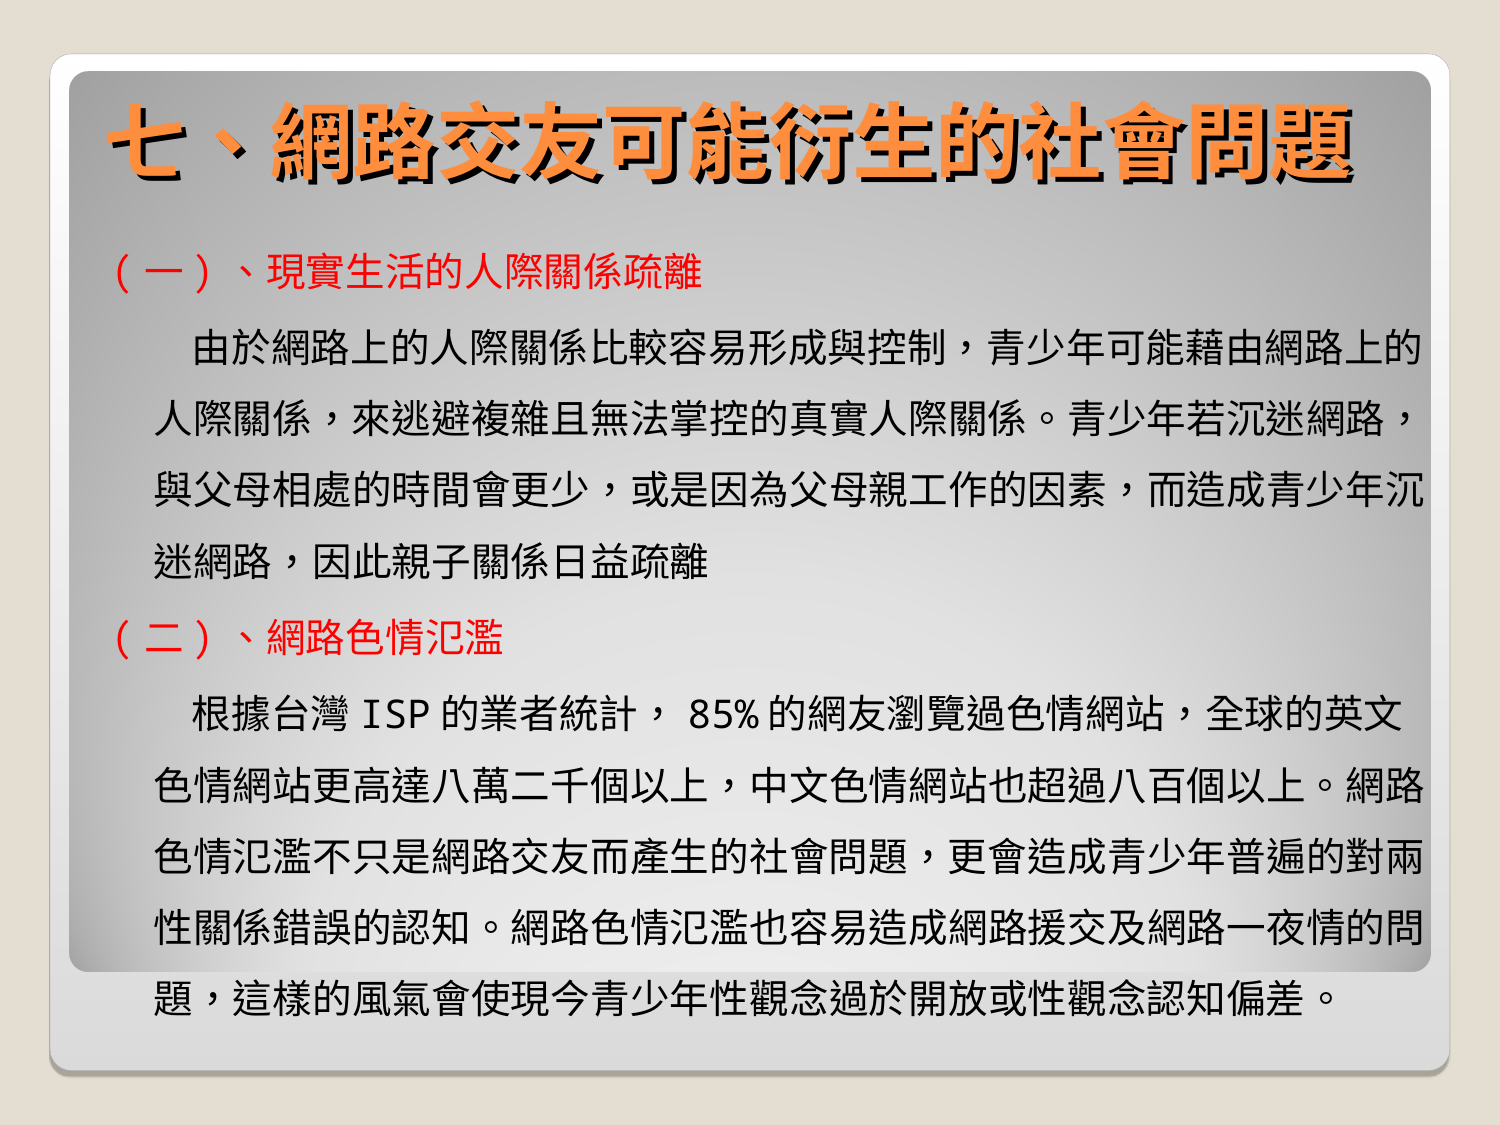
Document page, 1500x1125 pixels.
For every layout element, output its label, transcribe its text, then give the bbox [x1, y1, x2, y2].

picture [69, 71, 1431, 972]
title 七、網路交友可能衍生的社會問題 [88, 78, 1424, 197]
list (一)、現實生活的人際關係疏離 由於網路上的人際關係比較容易形成與控制，青少年可能藉由網路上的人際關係，來逃避複雜且無法掌控的真實人際關係。青少年若沉迷網路，與父母相處的時間會更少，或是因為父母親工作的因素，而造成青少年沉迷網路，因此親子關係日益疏離 (二)、網路色情氾濫 根據台灣ISP的業者統計，85%的網友瀏覽過色情網站，全球的英文色情網站更高達八萬二千個以上，中文色情網站也超過八百個以上。網路色情氾濫不只是網路交友而產生的社會問題，更會造成青少年普遍的對兩性關係錯誤的認知。網路色情氾濫也容易造成網路援交及網路一夜情的問題，這樣的風氣會使現今青少年性觀念過於開放或性觀念認知偏差。 [82, 207, 1447, 1059]
